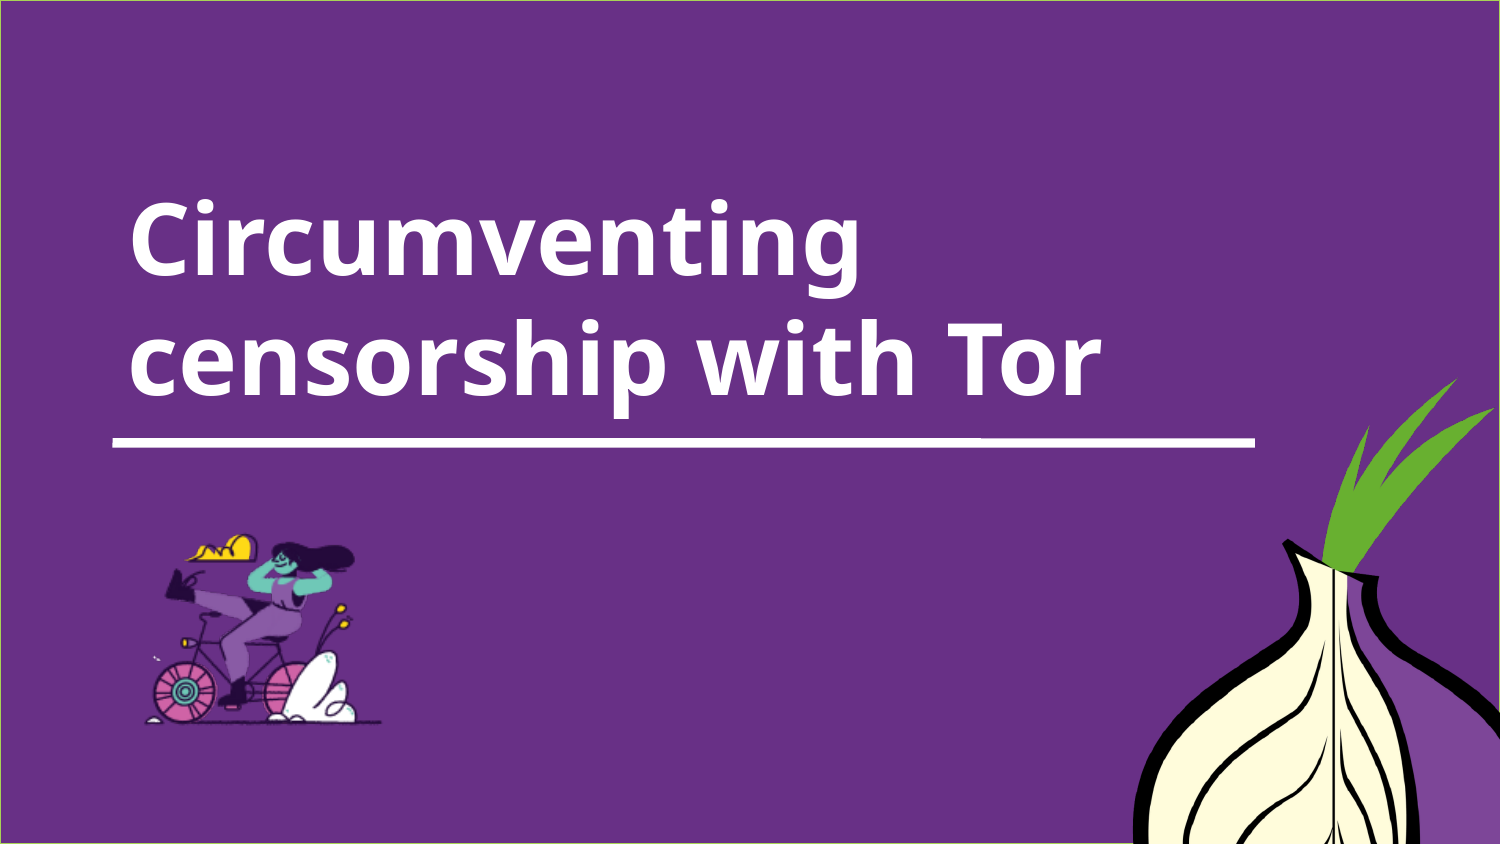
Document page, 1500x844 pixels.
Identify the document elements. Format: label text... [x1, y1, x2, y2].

picture [1122, 377, 1500, 844]
text_box Circumventing censorship with Tor [112, 148, 1388, 443]
picture [99, 511, 413, 746]
